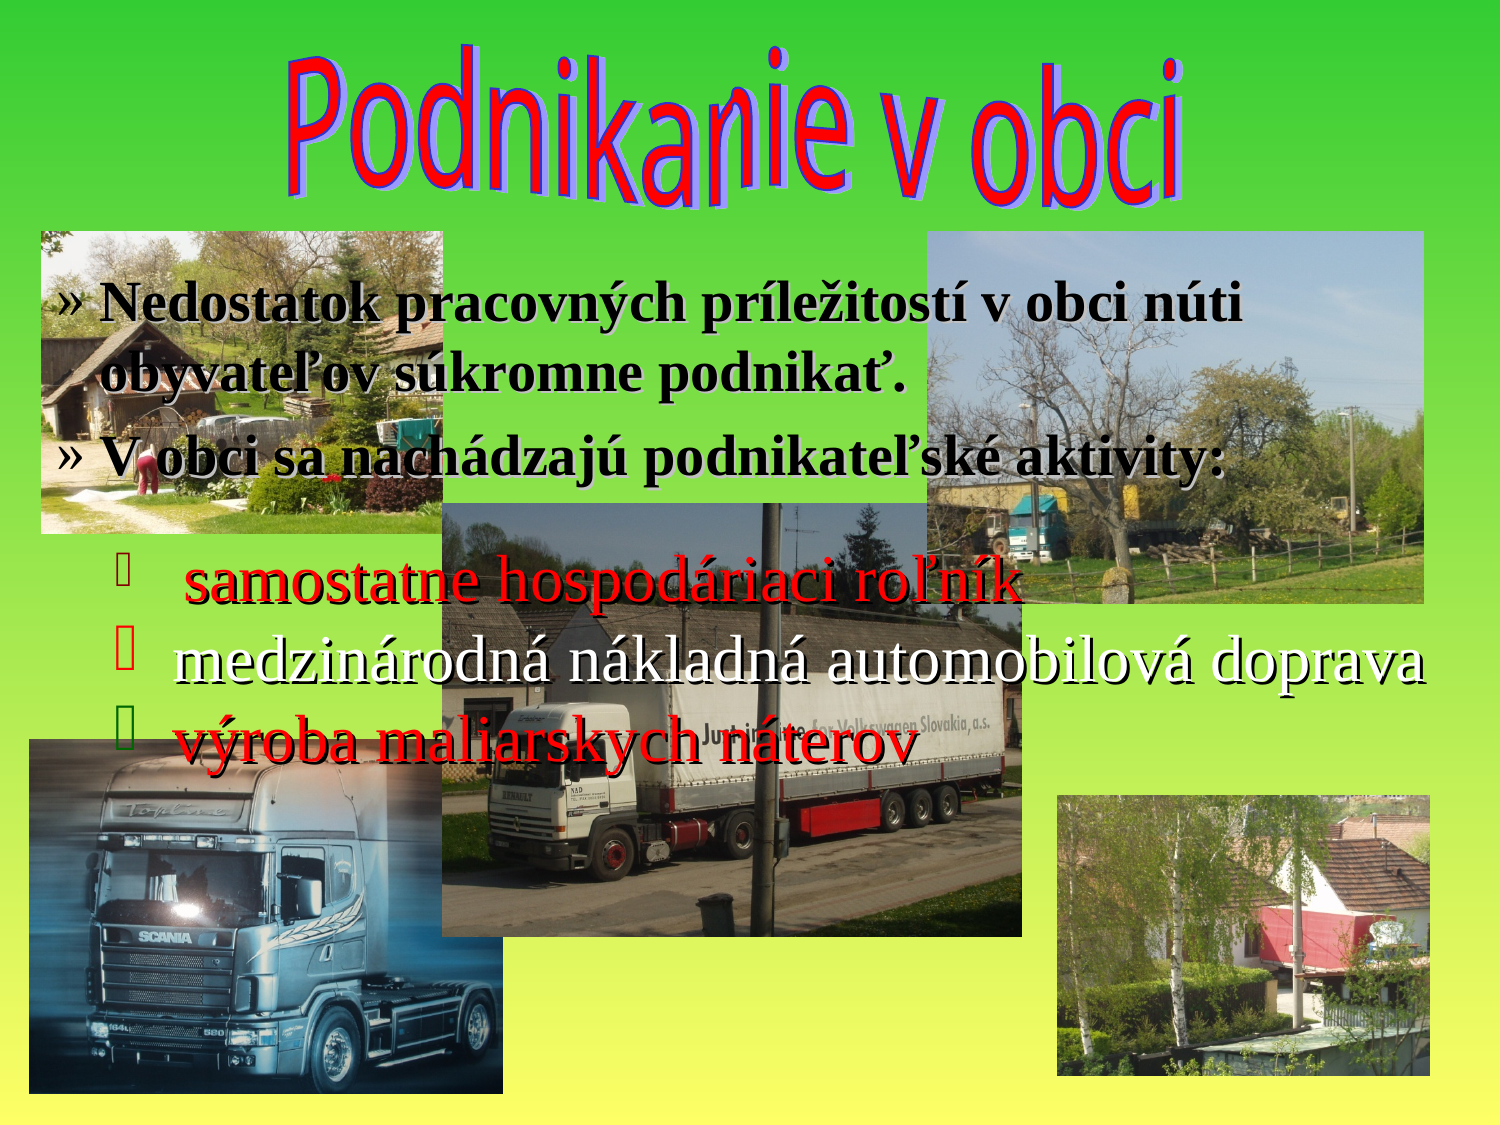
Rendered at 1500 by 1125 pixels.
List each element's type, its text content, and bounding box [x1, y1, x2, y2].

picture [29, 739, 1022, 1094]
text_box Podnikanie v obci [1043, 63, 1097, 208]
text_box Podnikanie v obci [490, 88, 541, 194]
text_box Podnikanie v obci [770, 84, 780, 185]
text_box samostatne hospodáriaci roľník medzinárodná nákladná automobilová doprava výroba maliarskych náterov [100, 527, 1500, 905]
text_box Podnikanie v obci [880, 93, 938, 197]
text_box Podnikanie v obci [289, 57, 340, 196]
picture [41, 231, 443, 255]
text_box Podnikanie v obci [709, 87, 752, 206]
text_box Podnikanie v obci [1164, 95, 1175, 198]
text_box Podnikanie v obci [351, 83, 407, 188]
text_box Podnikanie v obci [1108, 100, 1152, 205]
picture [927, 231, 1424, 255]
text_box Podnikanie v obci [418, 44, 472, 188]
text_box Podnikanie v obci [643, 103, 692, 207]
text_box Podnikanie v obci [559, 94, 570, 196]
picture [1057, 905, 1430, 1076]
text_box Podnikanie v obci [588, 55, 637, 203]
text_box Podnikanie v obci [795, 86, 847, 190]
text_box Podnikanie v obci [972, 101, 1028, 206]
list Nedostatok pracovných príležitostí v obci núti obyvateľov súkromne podnikať. V obci sa nachádzajú podnikateľské aktivity: [41, 255, 1500, 539]
